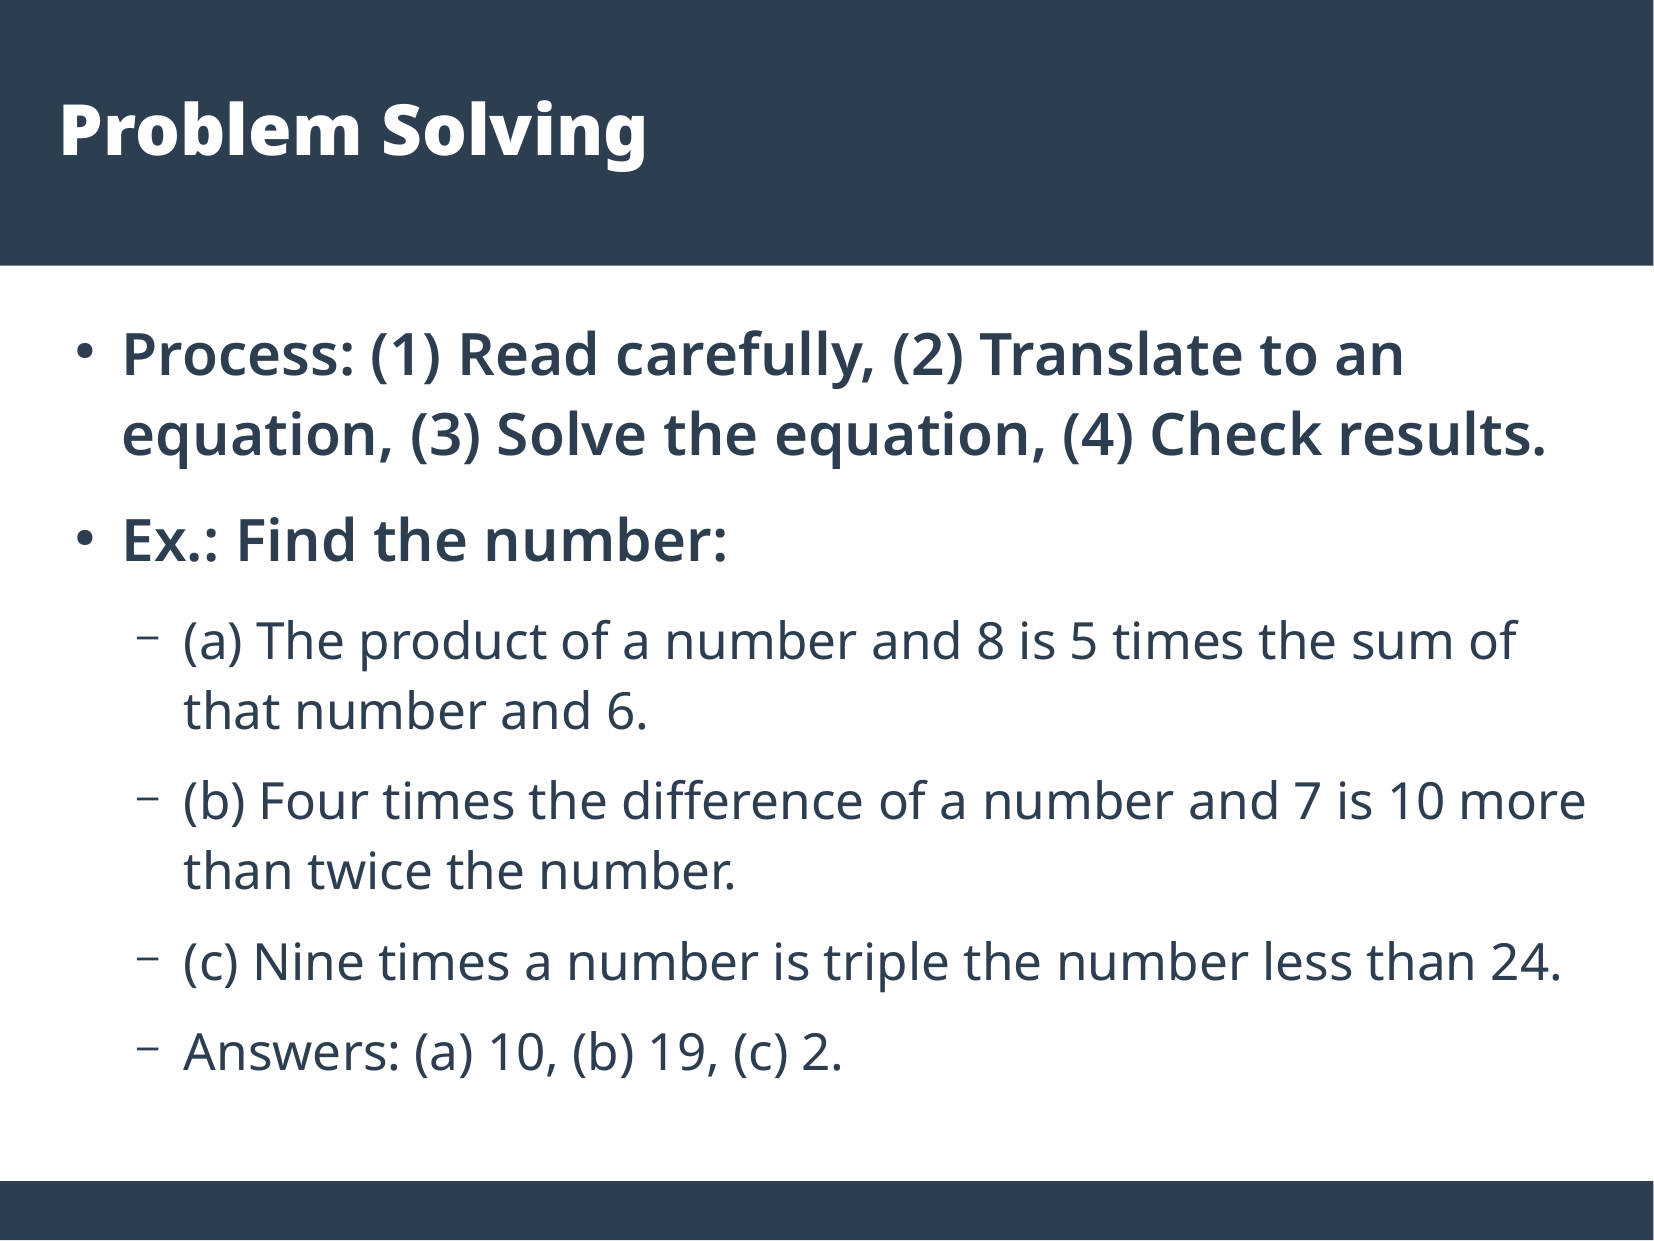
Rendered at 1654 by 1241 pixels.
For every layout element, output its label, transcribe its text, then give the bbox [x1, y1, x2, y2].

list Process: (1) Read carefully, (2) Translate to an equation, (3) Solve the equation, (4) Check results. Ex.: Find the number: (a) The product of a number and 8 is 5 times the sum of that number and 6. (b) Four times the difference of a number and 7 is 10 more than twice the number. (c) Nine times a number is triple the number less than 24. Answers: (a) 10, (b) 19, (c) 2. [59, 312, 1595, 1140]
title Problem Solving [59, 49, 1595, 207]
